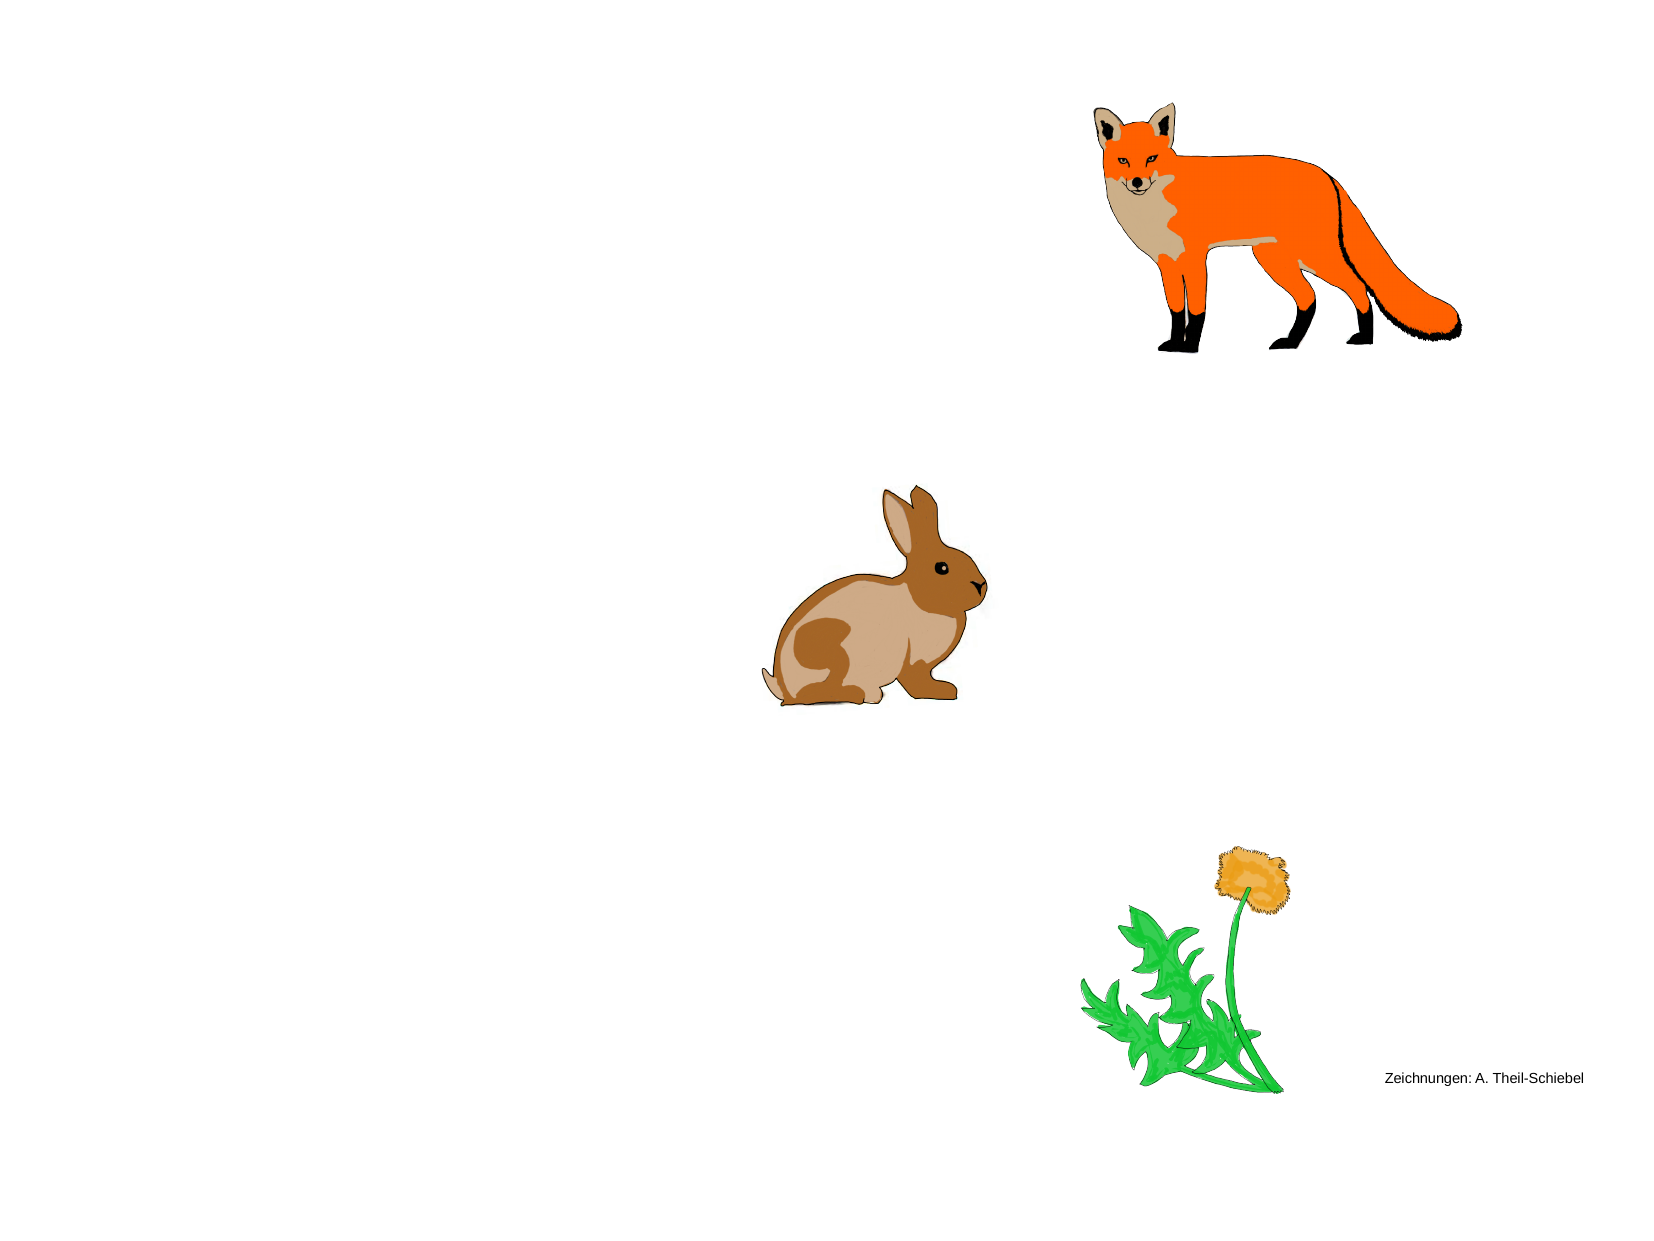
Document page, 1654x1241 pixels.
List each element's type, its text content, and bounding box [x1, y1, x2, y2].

picture [744, 472, 1000, 721]
text_box Zeichnungen: A. Theil-Schiebel [1370, 1062, 1619, 1099]
picture [1086, 94, 1465, 360]
picture [1069, 843, 1300, 1099]
